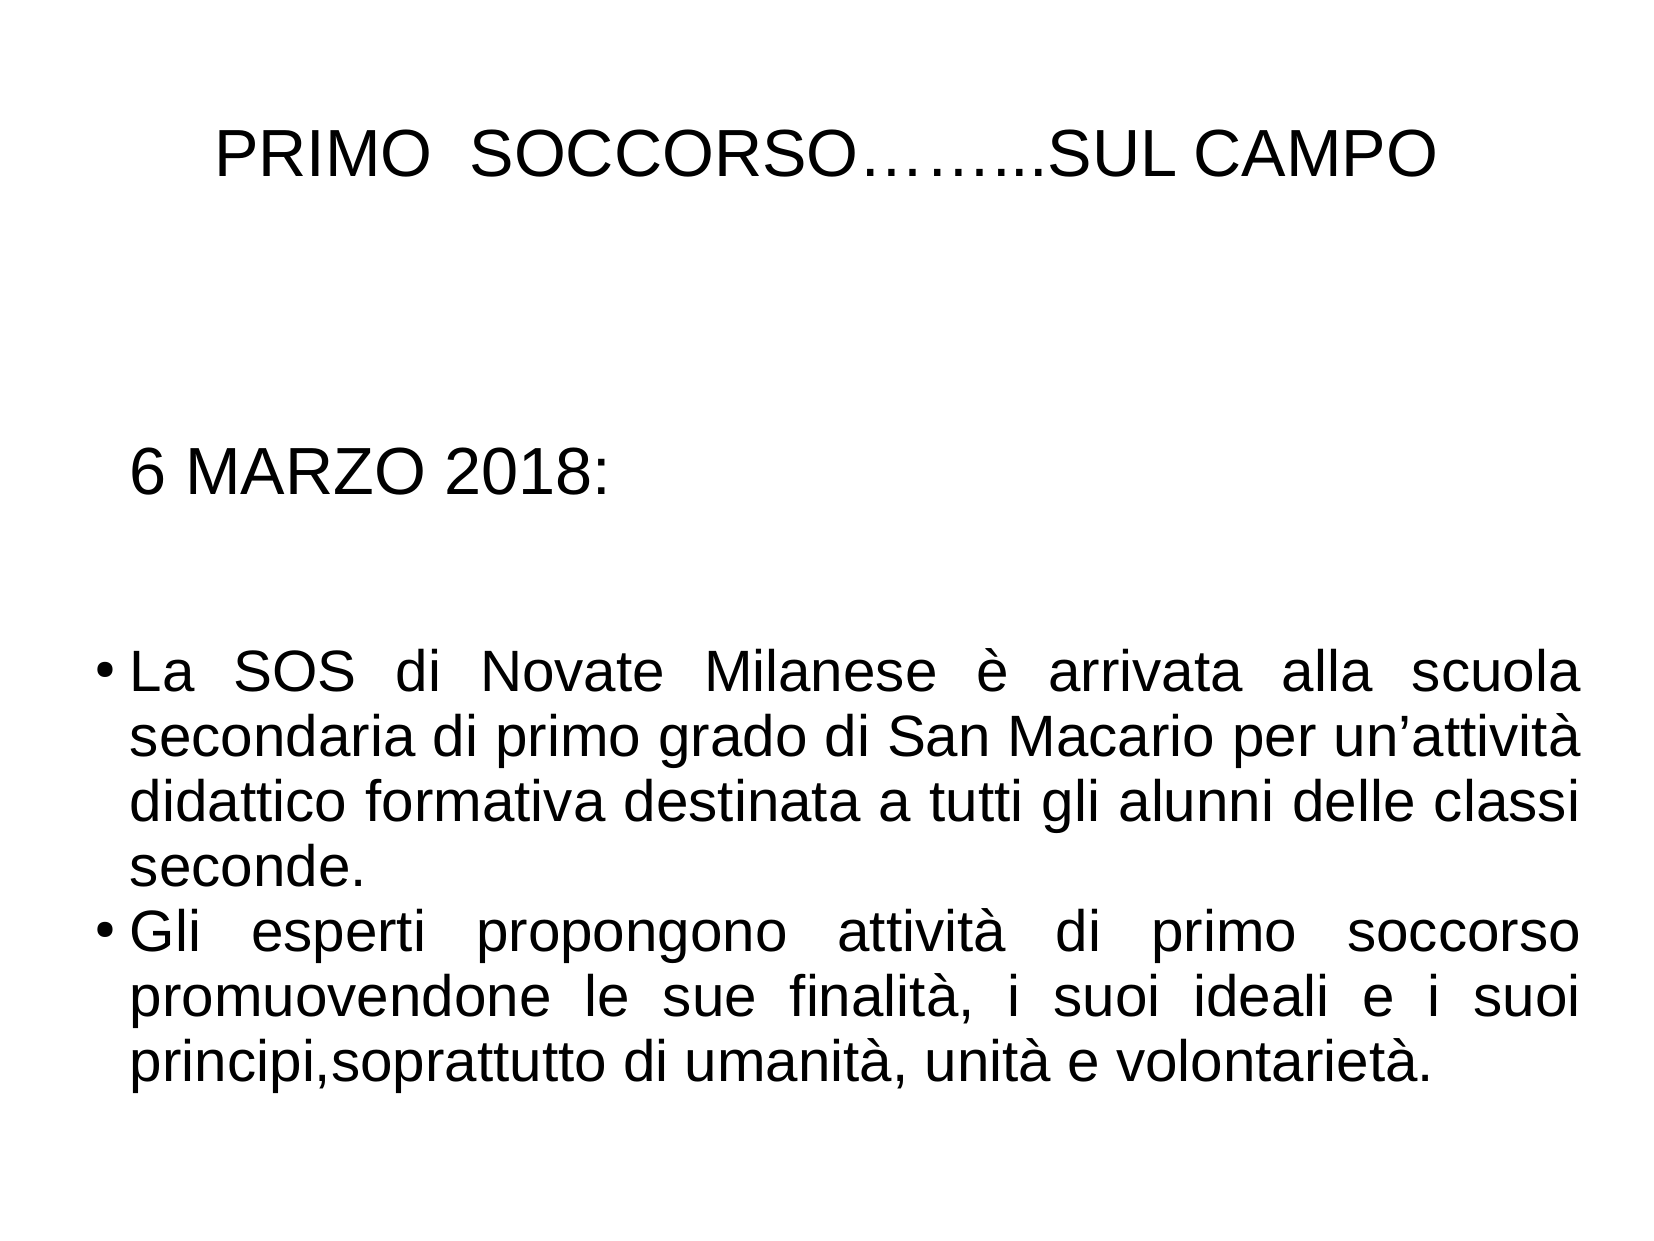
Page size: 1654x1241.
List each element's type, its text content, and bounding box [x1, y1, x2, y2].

title PRIMO SOCCORSO……...SUL CAMPO [82, 49, 1571, 257]
subtitle 6 MARZO 2018: La SOS di Novate Milanese è arrivata alla scuola secondaria di primo grado di San Macario per un’attività didattico formativa destinata a tutti gli alunni delle classi seconde. Gli esperti propongono attività di primo soccorso promuovendone le sue finalità, i suoi ideali e i suoi principi,soprattutto di umanità, unità e volontarietà. [94, 197, 1583, 1158]
